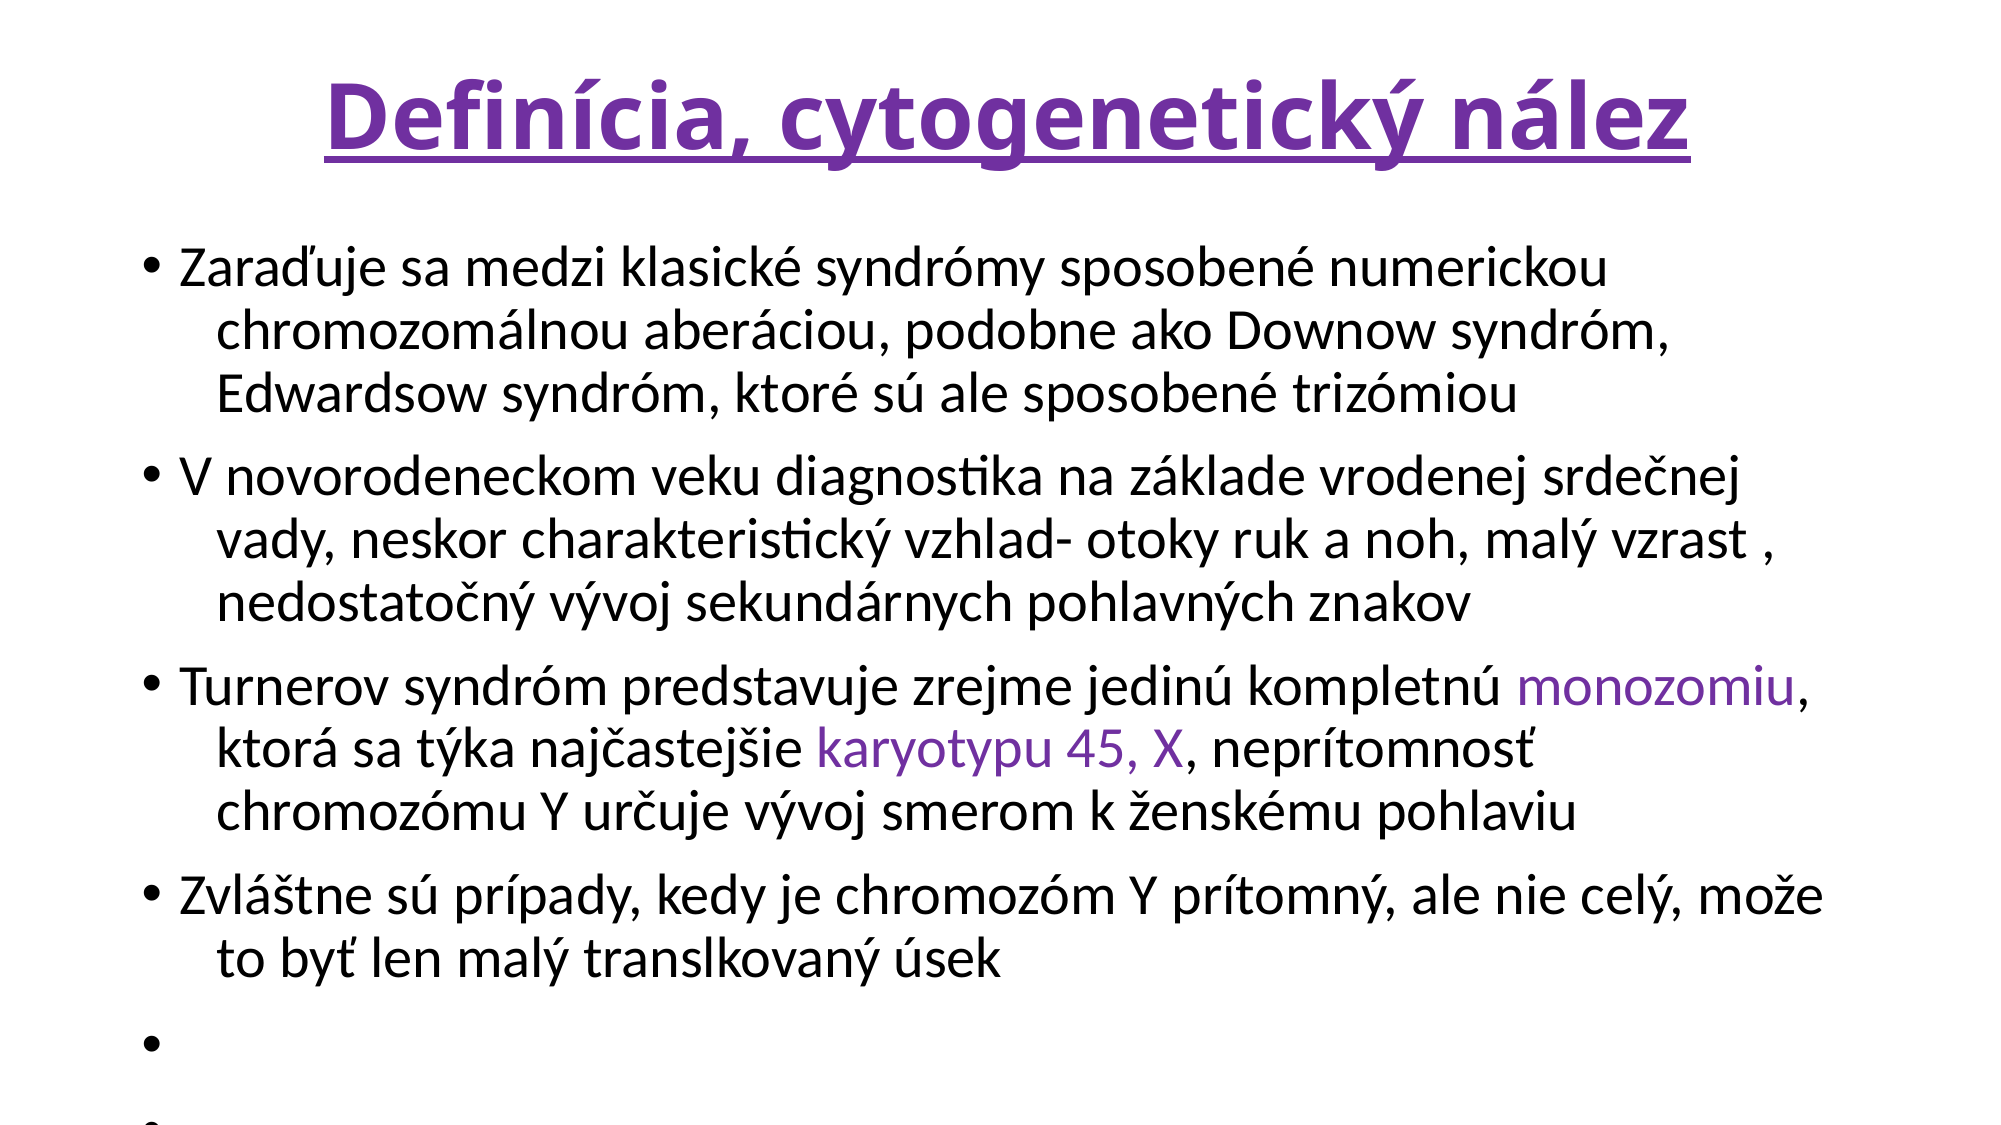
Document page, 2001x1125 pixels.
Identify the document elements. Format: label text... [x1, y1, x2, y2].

title Definícia, cytogenetický nález [145, 11, 1871, 229]
list Zaraďuje sa medzi klasické syndrómy sposobené numerickou chromozomálnou aberáciou, podobne ako Downow syndróm, Edwardsow syndróm, ktoré sú ale sposobené trizómiou V novorodeneckom veku diagnostika na základe vrodenej srdečnej vady, neskor charakteristický vzhlad- otoky ruk a noh, malý vzrast , nedostatočný vývoj sekundárnych pohlavných znakov Turnerov syndróm predstavuje zrejme jedinú kompletnú monozomiu, ktorá sa týka najčastejšie karyotypu 45, X, neprítomnosť chromozómu Y určuje vývoj smerom k ženskému pohlaviu Zvláštne sú prípady, kedy je chromozóm Y prítomný, ale nie celý, može to byť len malý translkovaný úsek [126, 228, 1852, 1086]
